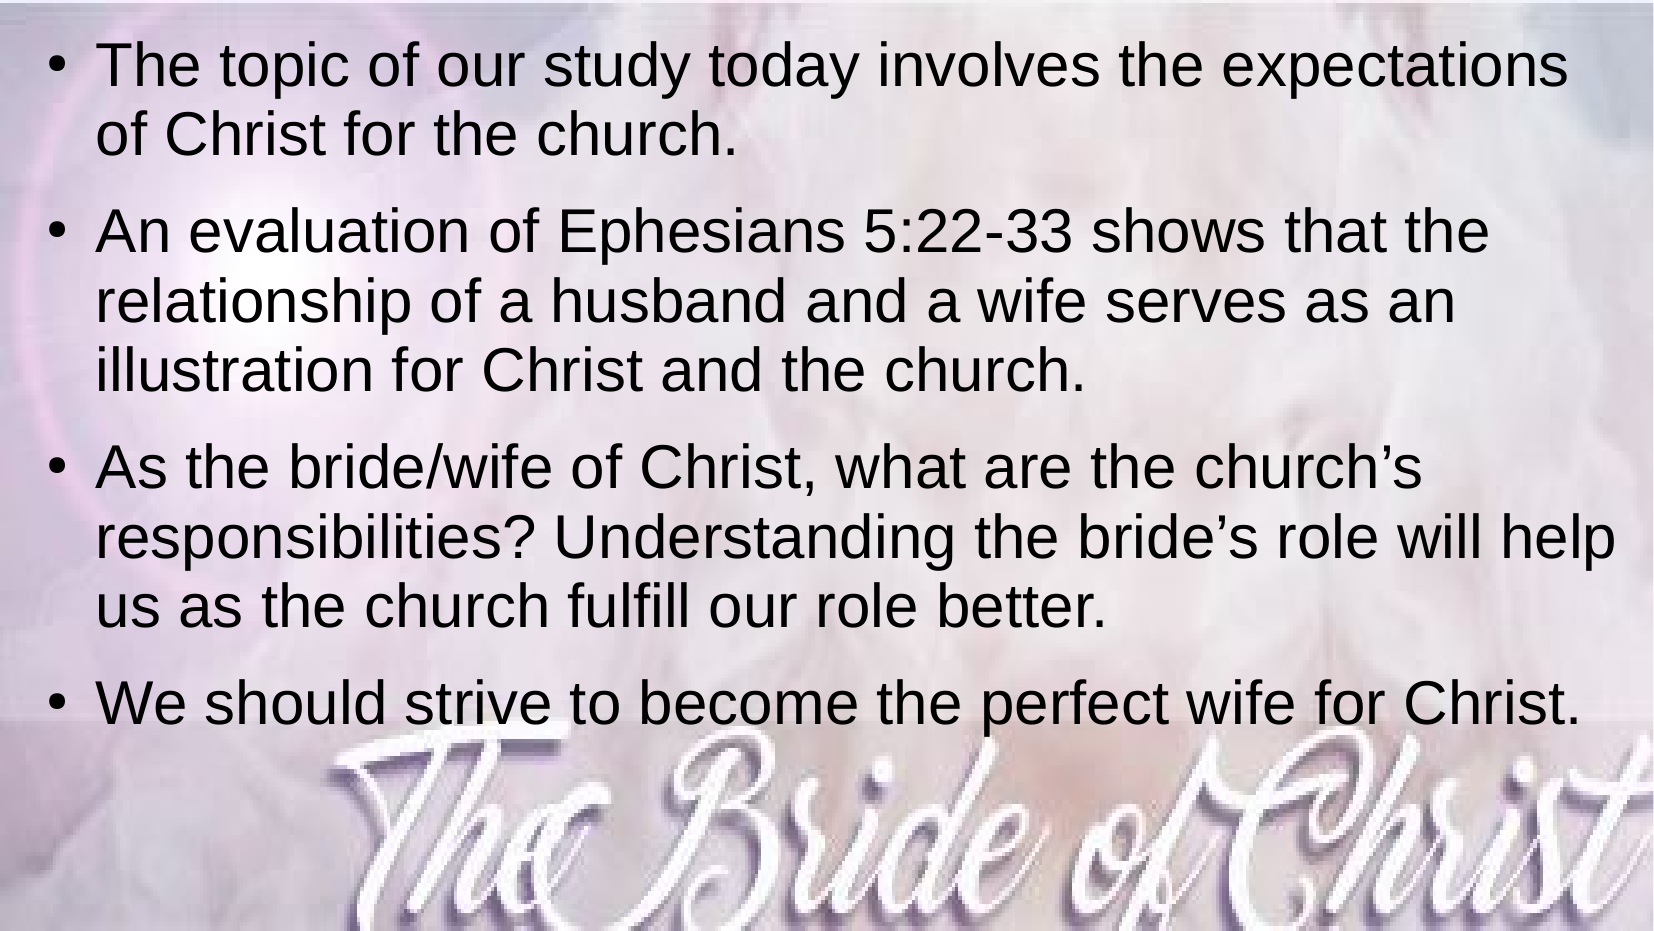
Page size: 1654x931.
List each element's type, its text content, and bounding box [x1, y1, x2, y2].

picture [0, 0, 1654, 931]
list The topic of our study today involves the expectations of Christ for the church. An evaluation of Ephesians 5:22-33 shows that the relationship of a husband and a wife serves as an illustration for Christ and the church. As the bride/wife of Christ, what are the church’s responsibilities? Understanding the bride’s role will help us as the church fulfill our role better. We should strive to become the perfect wife for Christ. [30, 30, 1636, 751]
